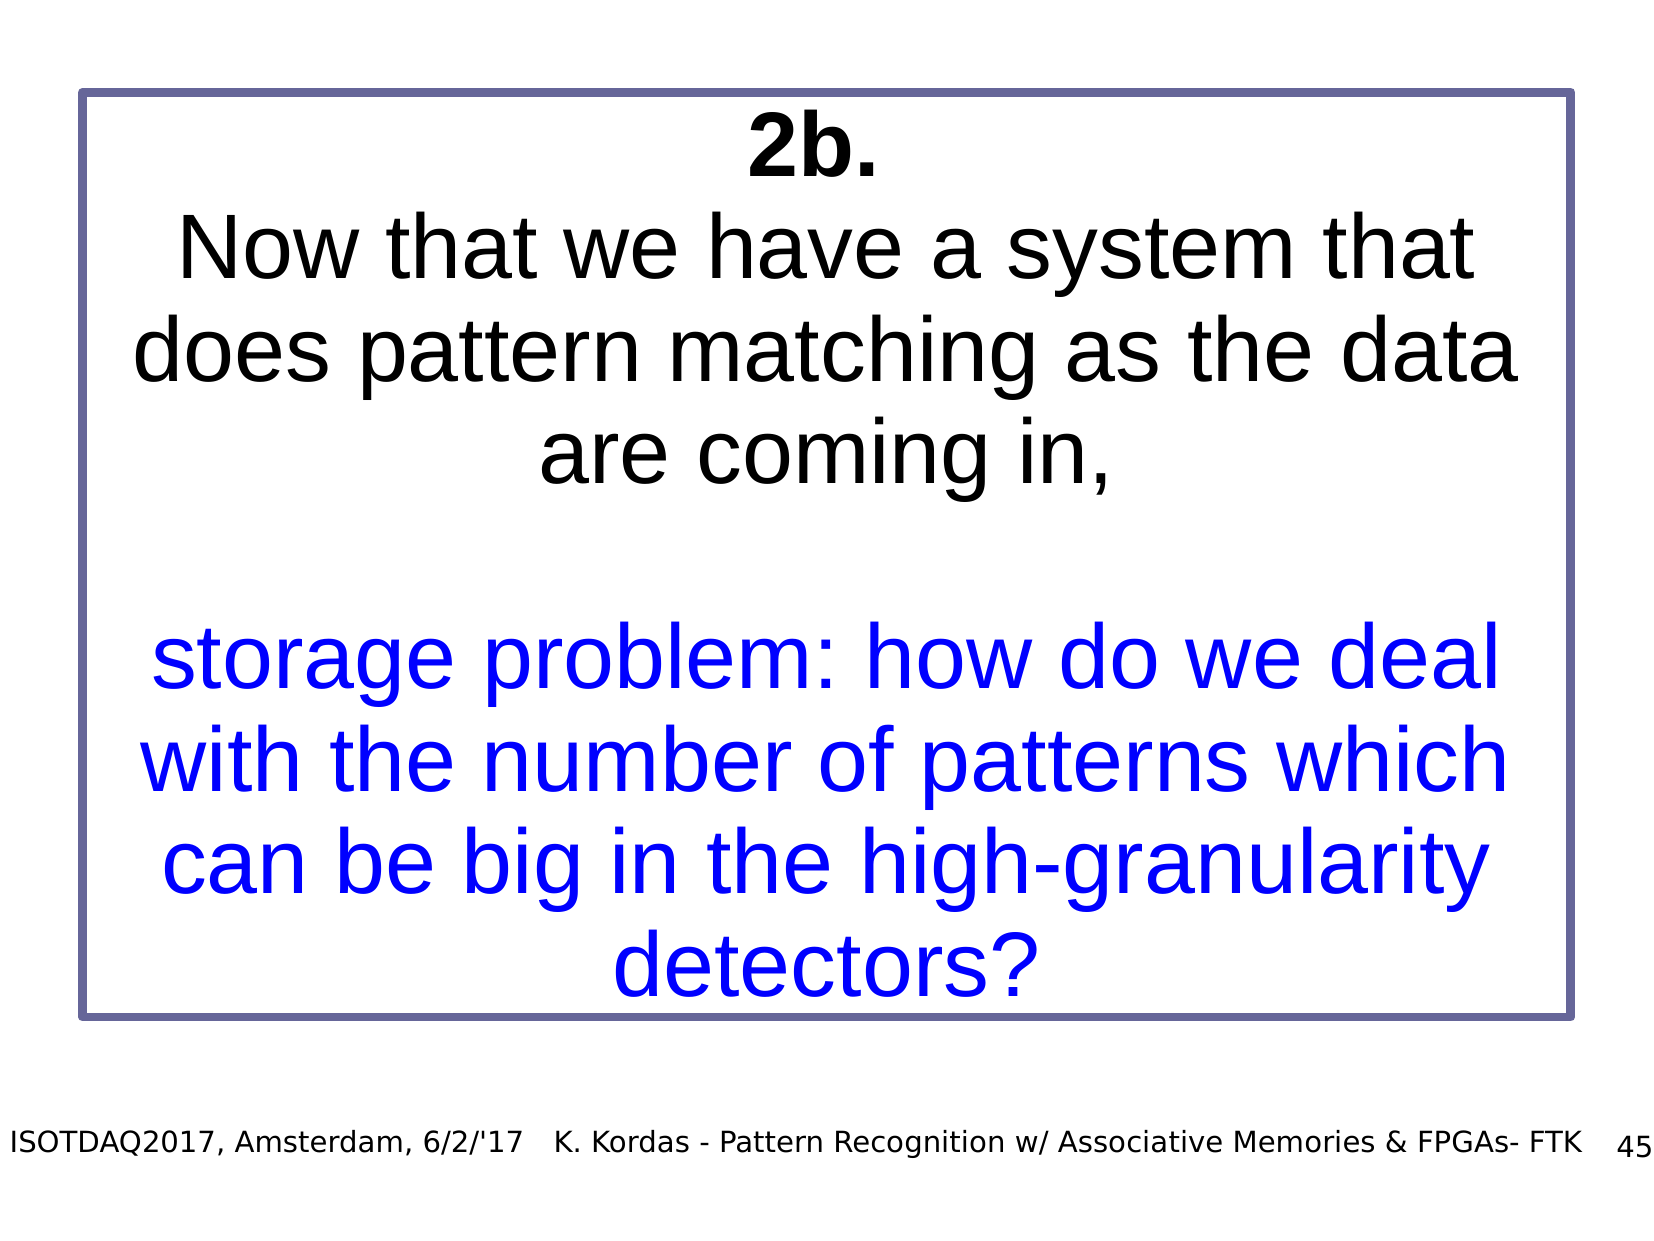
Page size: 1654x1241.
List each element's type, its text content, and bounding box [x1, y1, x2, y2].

title 2b. Now that we have a system that does pattern matching as the data are coming in, storage problem: how do we deal with the number of patterns which can be big in the high-granularity detectors? [82, 92, 1571, 1017]
